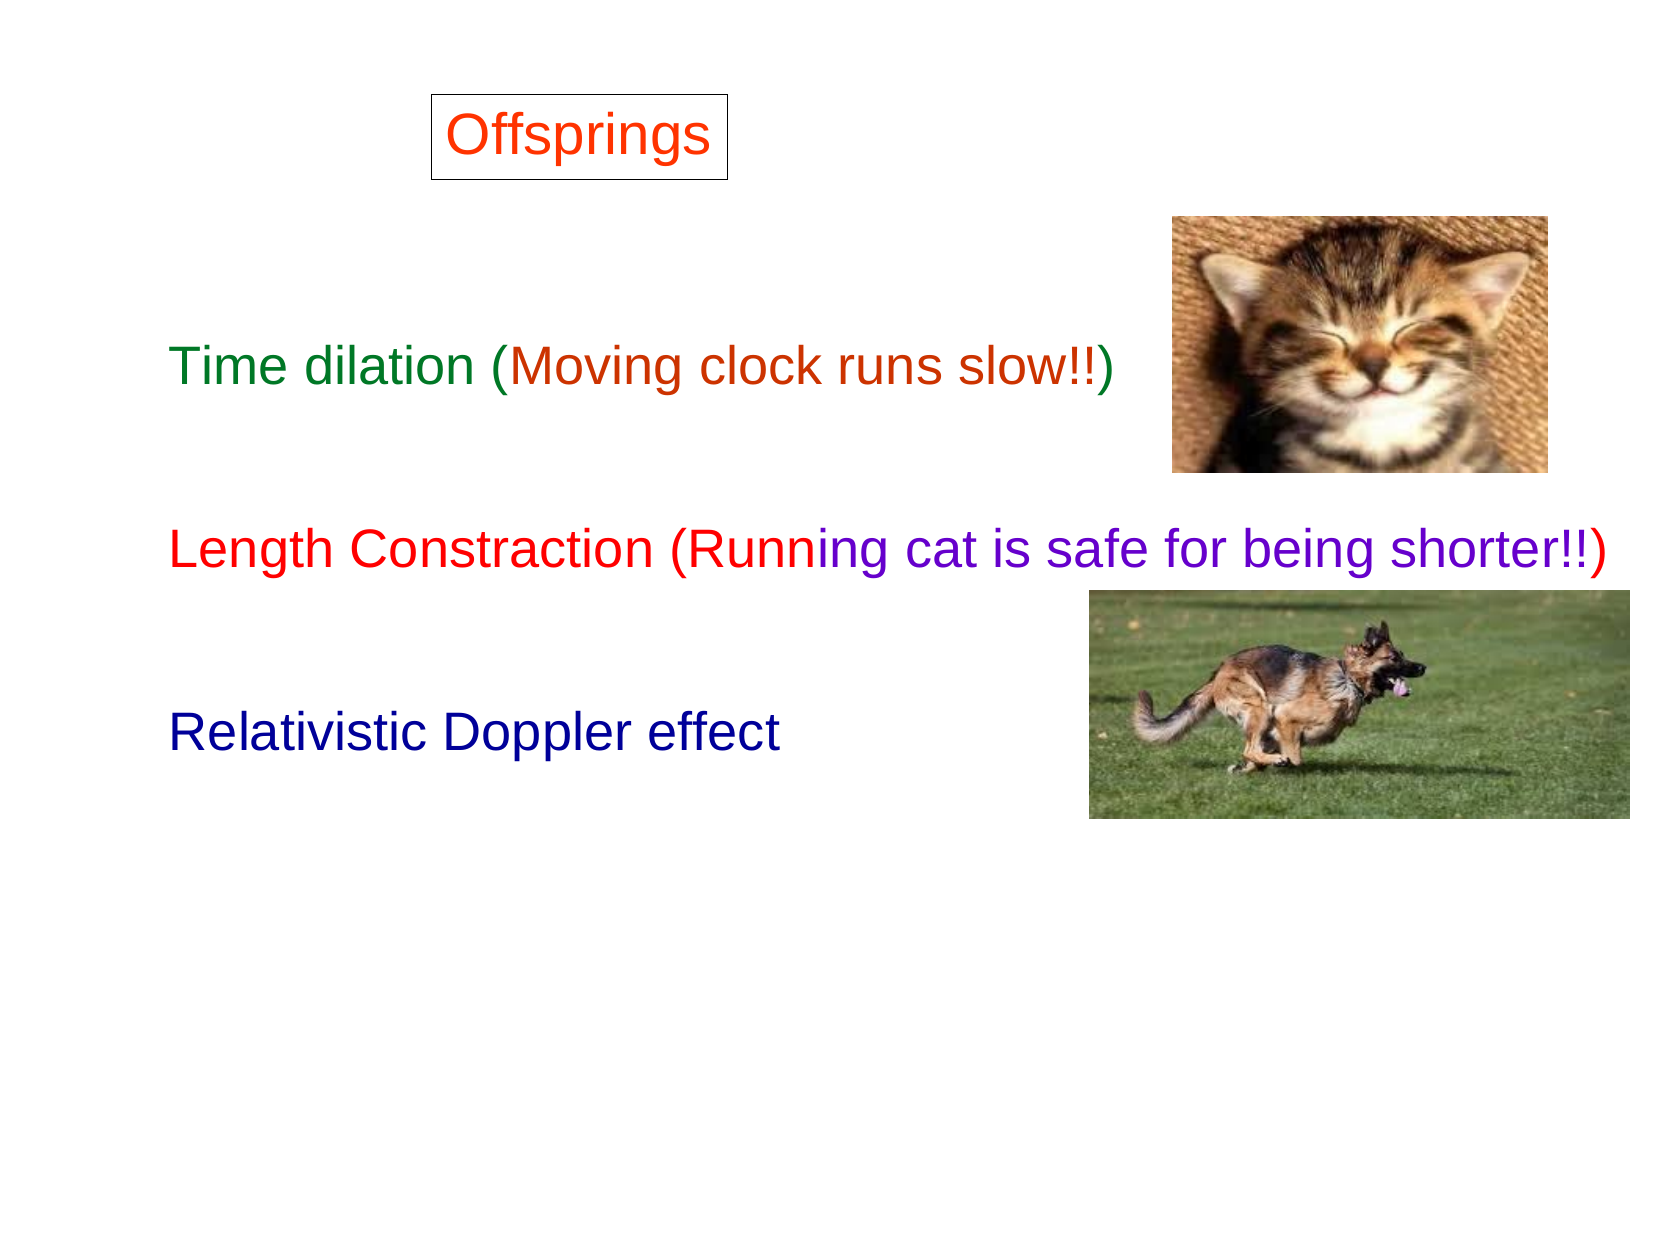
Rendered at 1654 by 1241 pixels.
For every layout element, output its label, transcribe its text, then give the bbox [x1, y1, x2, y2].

picture [1089, 590, 1630, 819]
text_box Time dilation (Moving clock runs slow!!) Length Constraction (Running cat is safe for being shorter!!) Relativistic Doppler effect [153, 328, 1623, 775]
text_box Offsprings [431, 94, 727, 180]
picture [1172, 216, 1548, 473]
